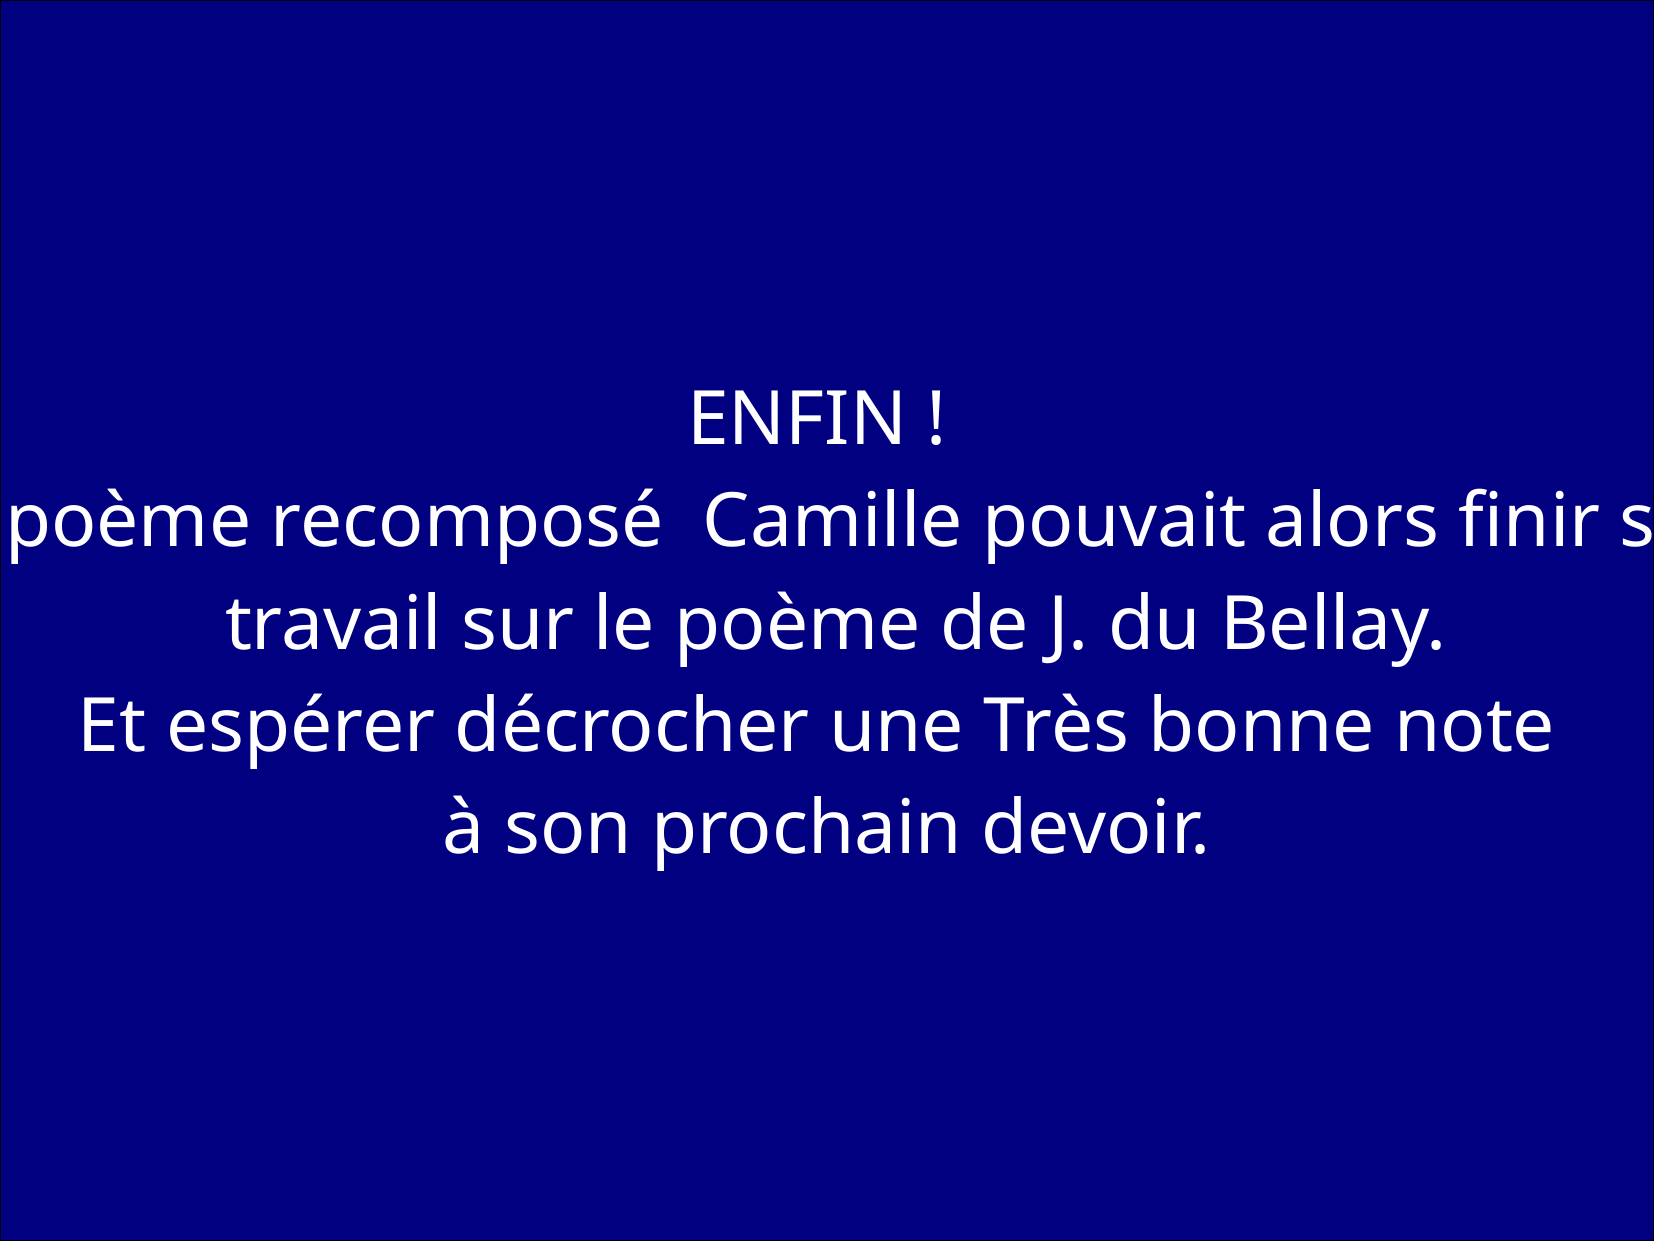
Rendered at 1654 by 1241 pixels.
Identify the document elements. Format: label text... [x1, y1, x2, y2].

text_box ENFIN ! Le poème recomposé Camille pouvait alors finir son travail sur le poème de J. du Bellay. Et espérer décrocher une Très bonne note à son prochain devoir. [0, 0, 1654, 1241]
